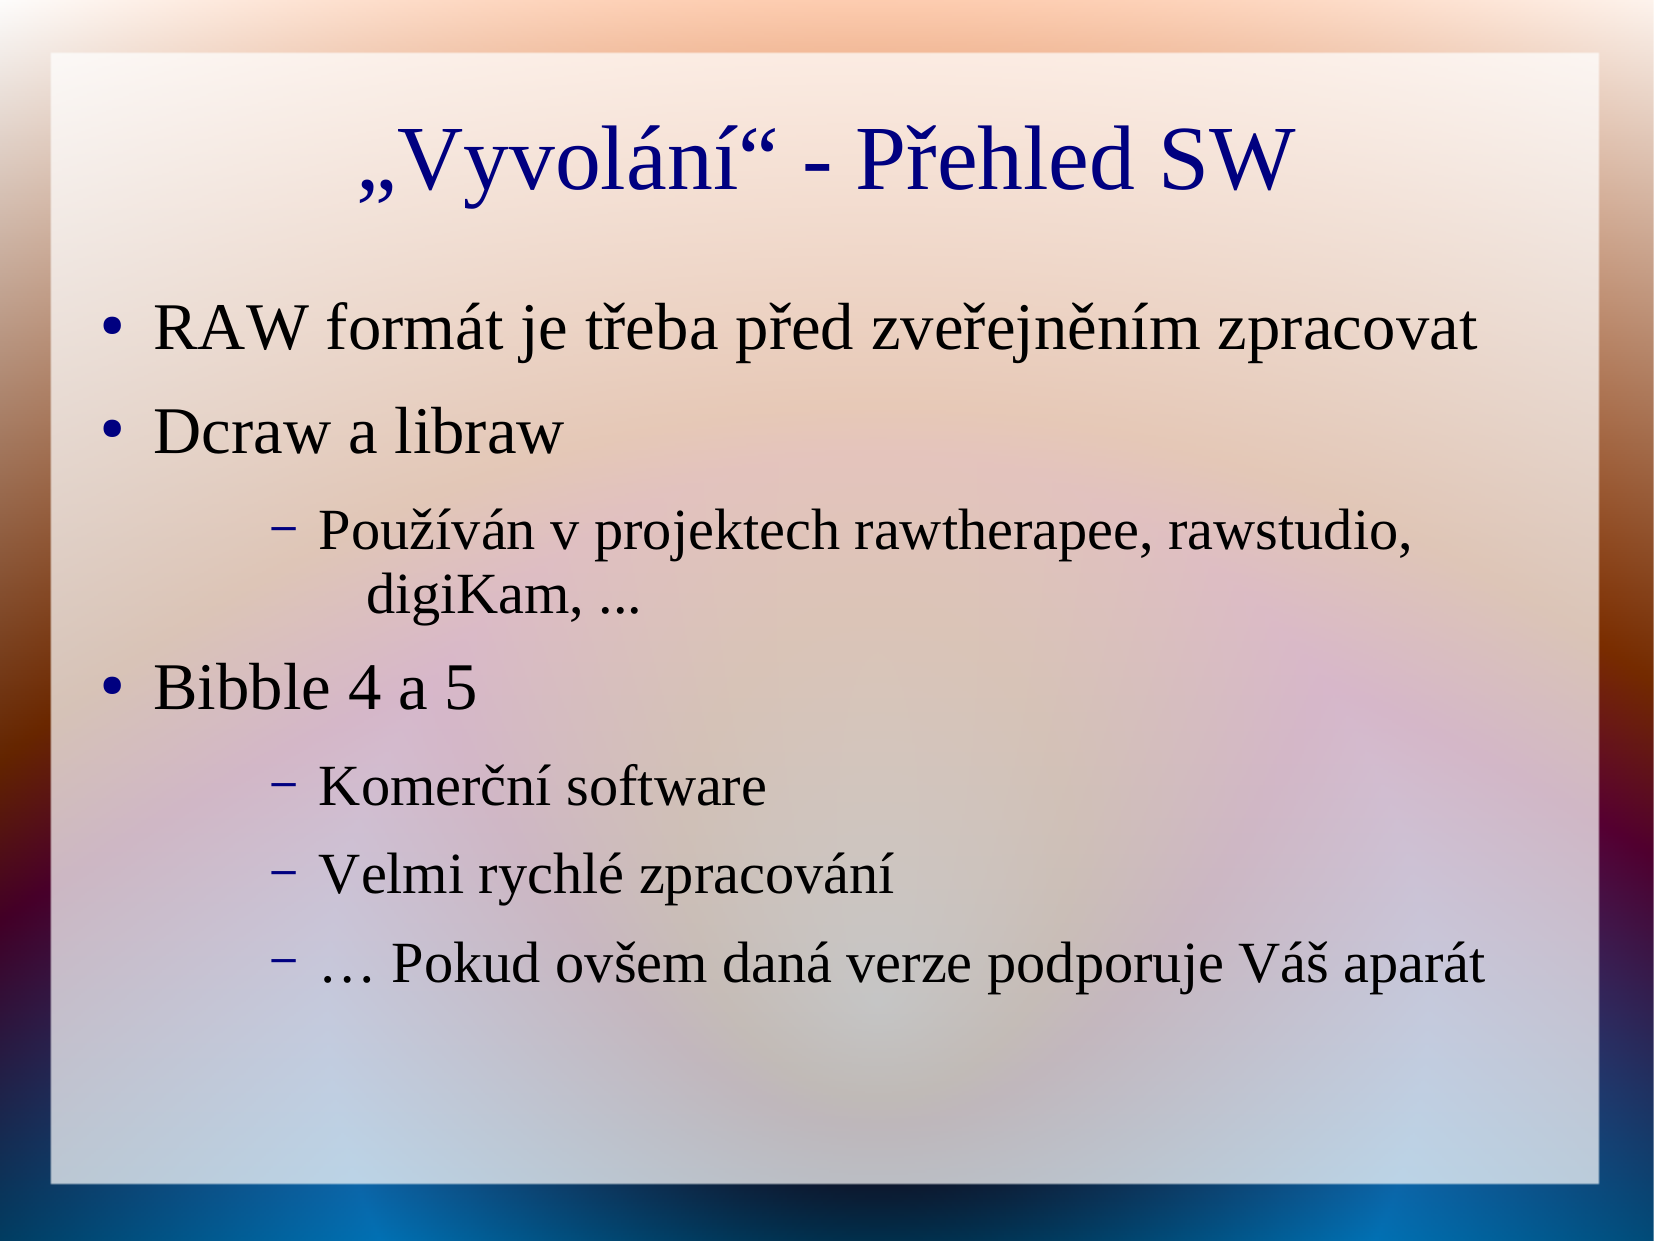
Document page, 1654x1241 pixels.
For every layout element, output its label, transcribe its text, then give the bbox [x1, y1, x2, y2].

picture [0, 0, 1654, 1241]
title „Vyvolání“ - Přehled SW [82, 62, 1571, 256]
list RAW formát je třeba před zveřejněním zpracovat Dcraw a libraw Používán v projektech rawtherapee, rawstudio, digiKam, ... Bibble 4 a 5 Komerční software Velmi rychlé zpracování … Pokud ovšem daná verze podporuje Váš aparát [82, 290, 1571, 1094]
